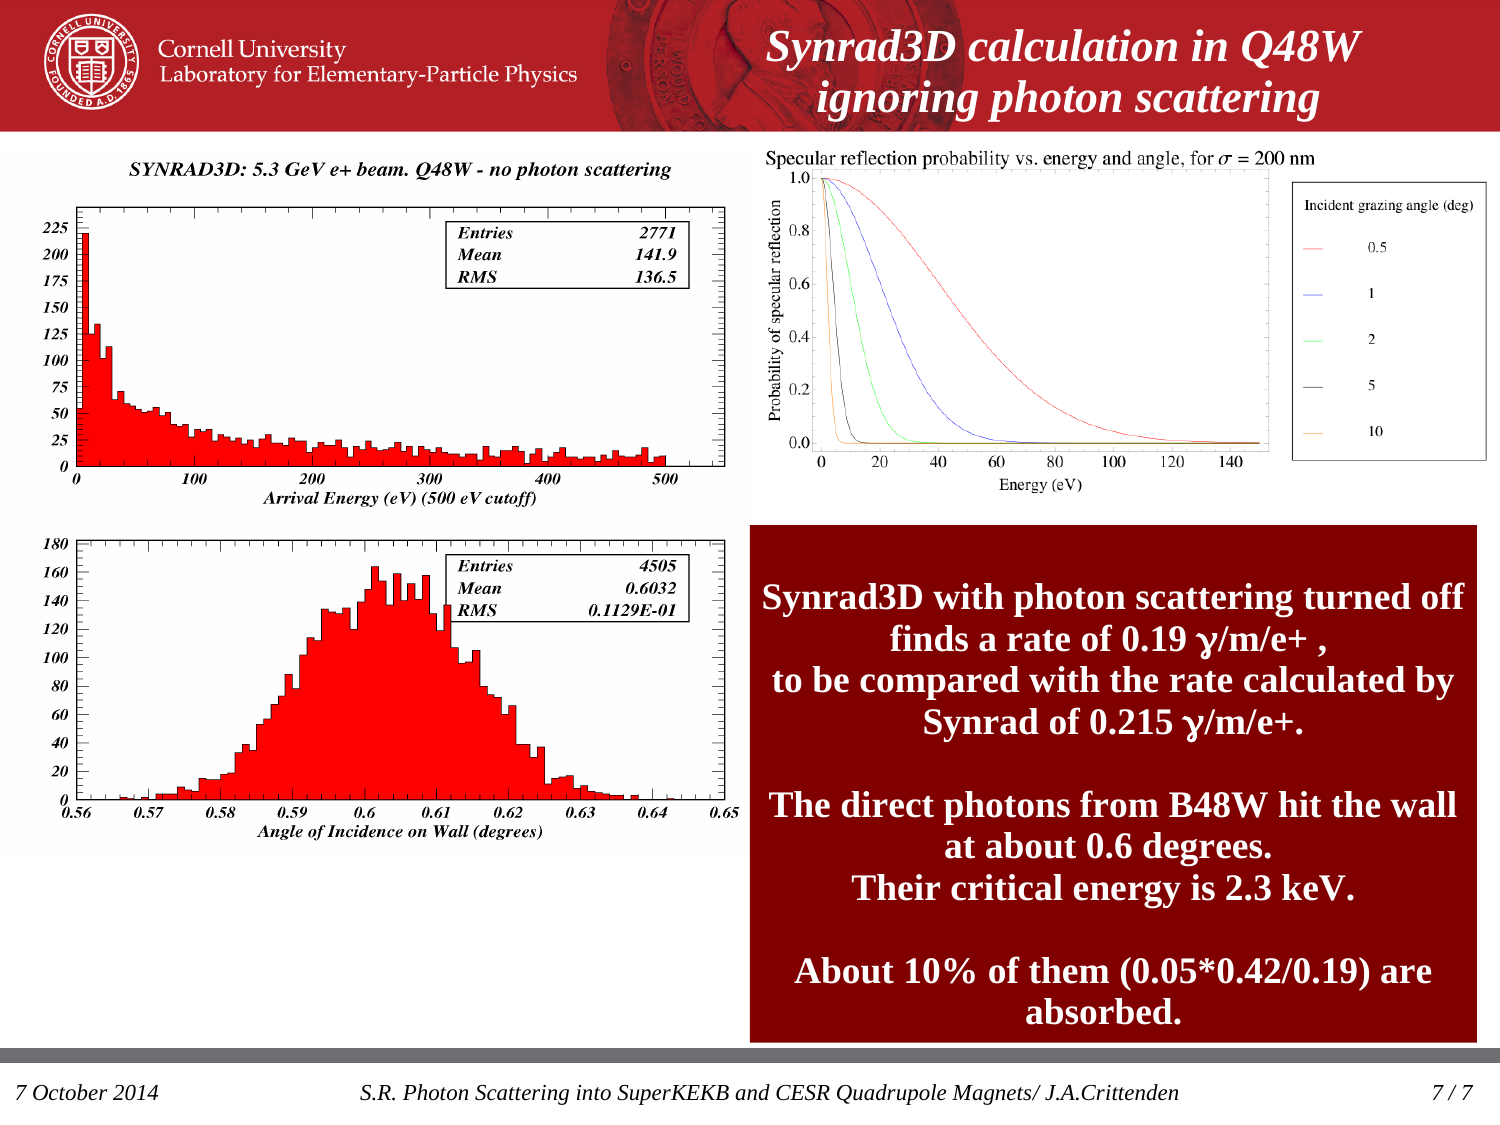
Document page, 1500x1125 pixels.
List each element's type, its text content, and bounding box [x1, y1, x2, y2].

picture [0, 0, 1500, 132]
picture [0, 149, 1500, 854]
text_box Synrad3D with photon scattering turned off finds a rate of 0.19 g/m/e+ , to be compared with the rate calculated by Synrad of 0.215 g/m/e+. The direct photons from B48W hit the wall at about 0.6 degrees. Their critical energy is 2.3 keV. About 10% of them (0.05*0.42/0.19) are absorbed. [749, 525, 1477, 1043]
title Synrad3D calculation in Q48W ignoring photon scattering [637, 7, 1500, 136]
